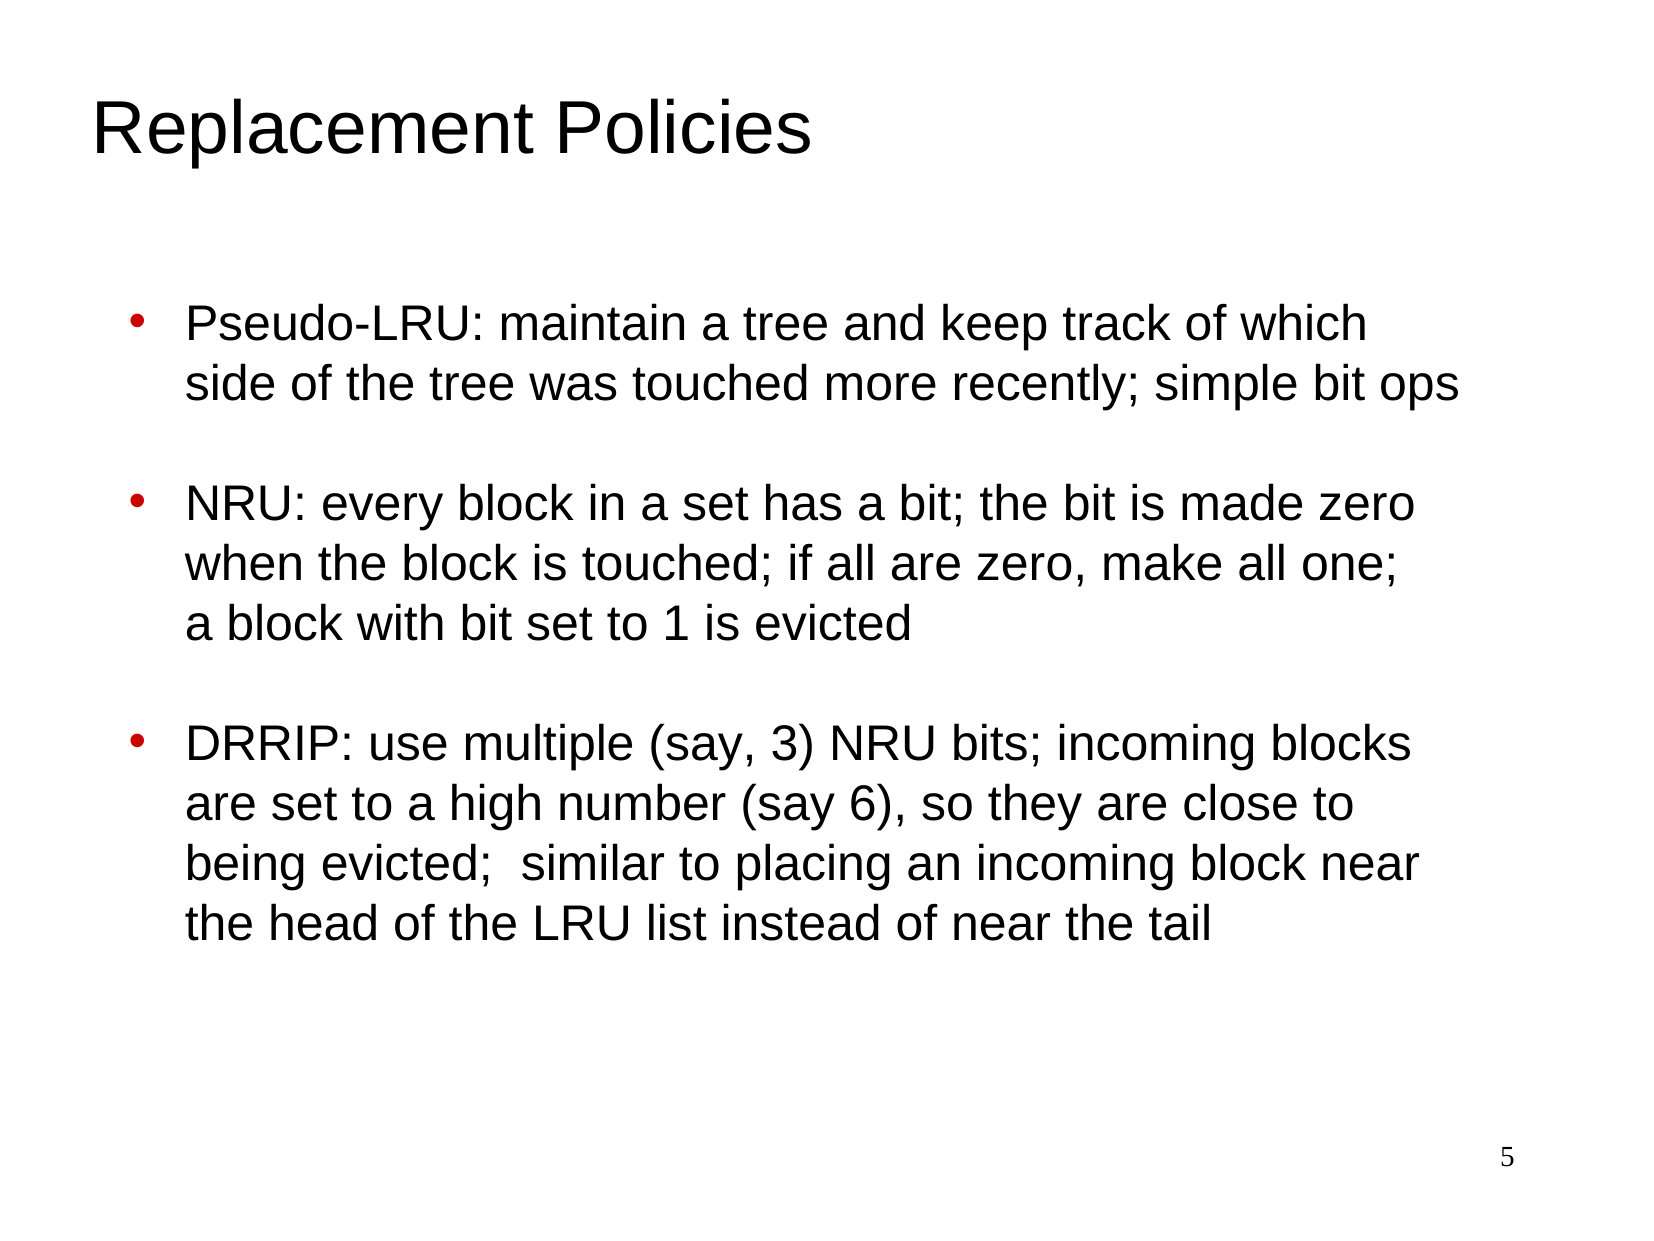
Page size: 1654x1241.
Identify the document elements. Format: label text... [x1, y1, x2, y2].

text_box Pseudo-LRU: maintain a tree and keep track of which side of the tree was touched more recently; simple bit ops NRU: every block in a set has a bit; the bit is made zero when the block is touched; if all are zero, make all one; a block with bit set to 1 is evicted DRRIP: use multiple (say, 3) NRU bits; incoming blocks are set to a high number (say 6), so they are close to being evicted; similar to placing an incoming block near the head of the LRU list instead of near the tail [114, 282, 1589, 959]
text_box Replacement Policies [77, 71, 829, 177]
text_box <number> [1184, 1129, 1530, 1213]
